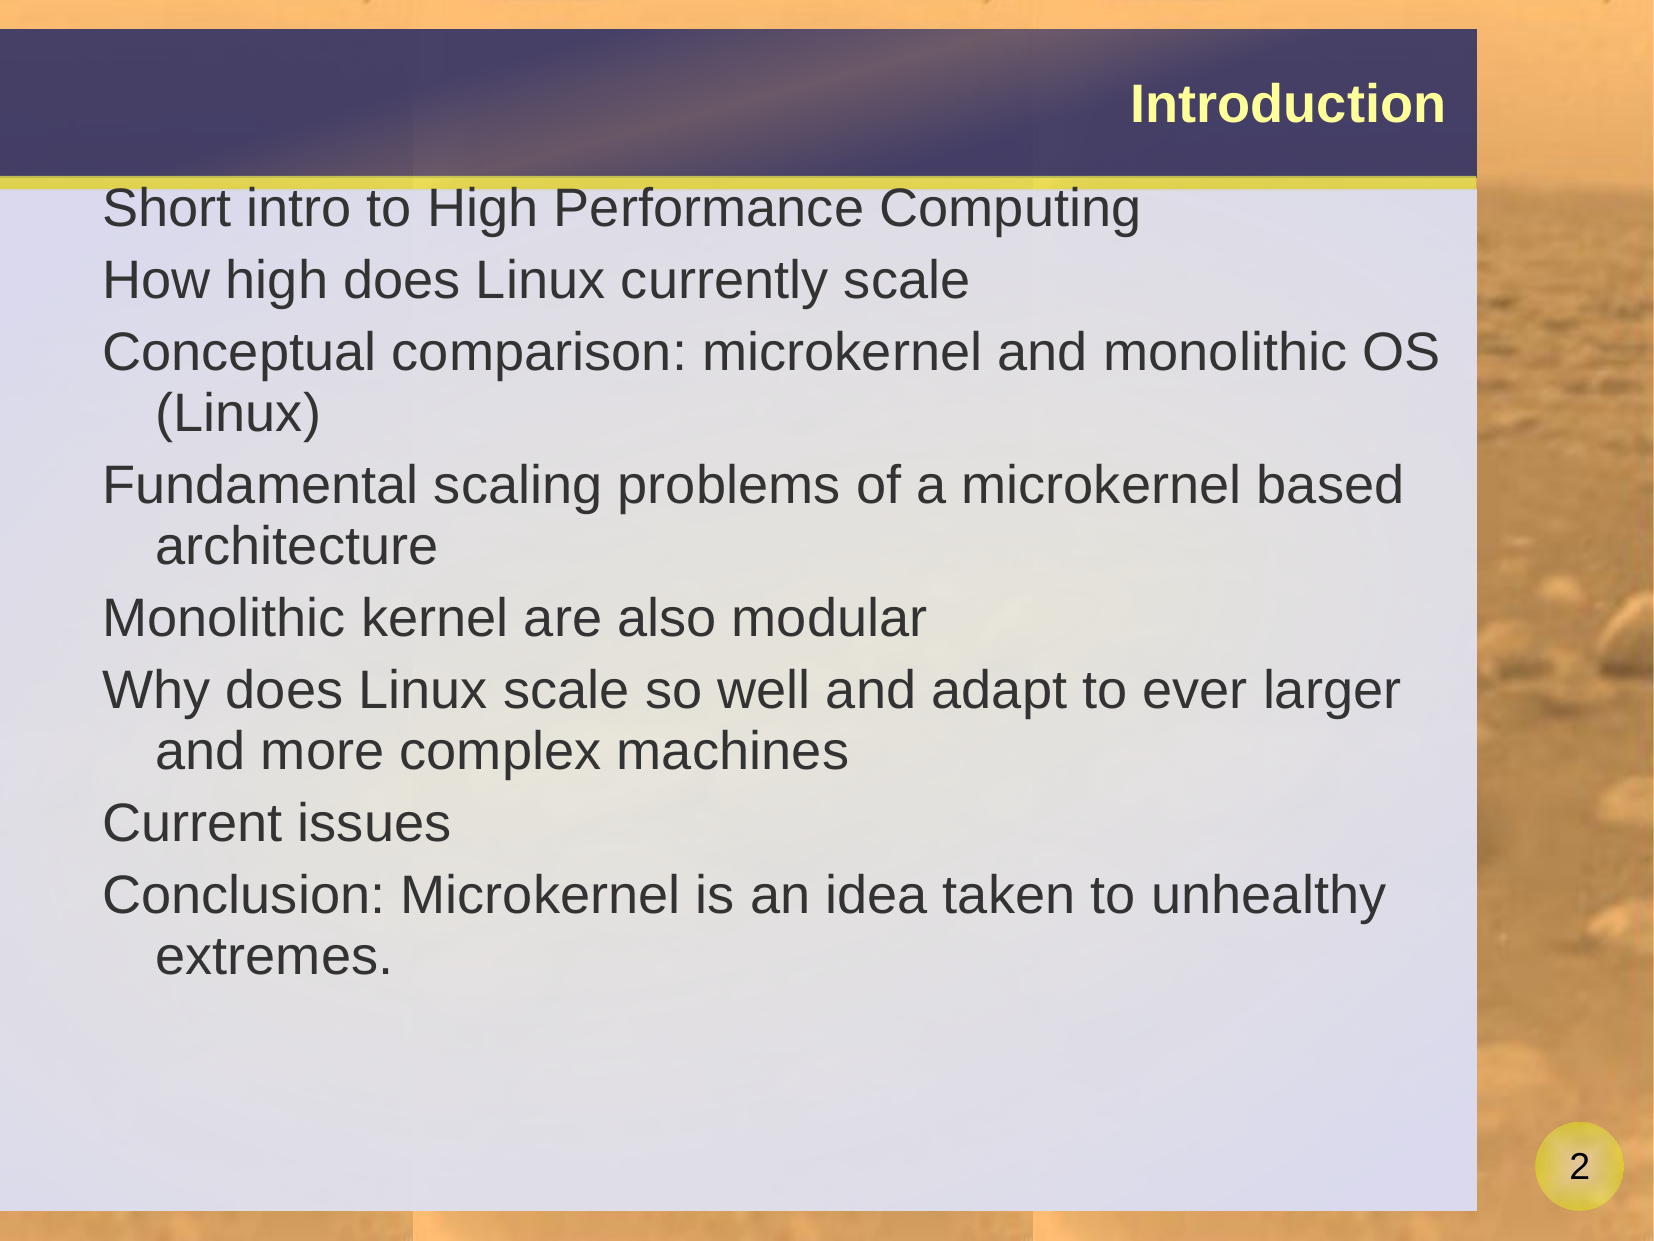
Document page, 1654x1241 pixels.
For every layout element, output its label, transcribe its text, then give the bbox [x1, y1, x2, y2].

picture [0, 0, 1654, 1241]
title Introduction [29, 59, 1447, 148]
list Short intro to High Performance Computing How high does Linux currently scale Conceptual comparison: microkernel and monolithic OS (Linux) Fundamental scaling problems of a microkernel based architecture Monolithic kernel are also modular Why does Linux scale so well and adapt to ever larger and more complex machines Current issues Conclusion: Microkernel is an idea taken to unhealthy extremes. [102, 176, 1461, 1122]
text_box [0, 189, 1477, 1211]
